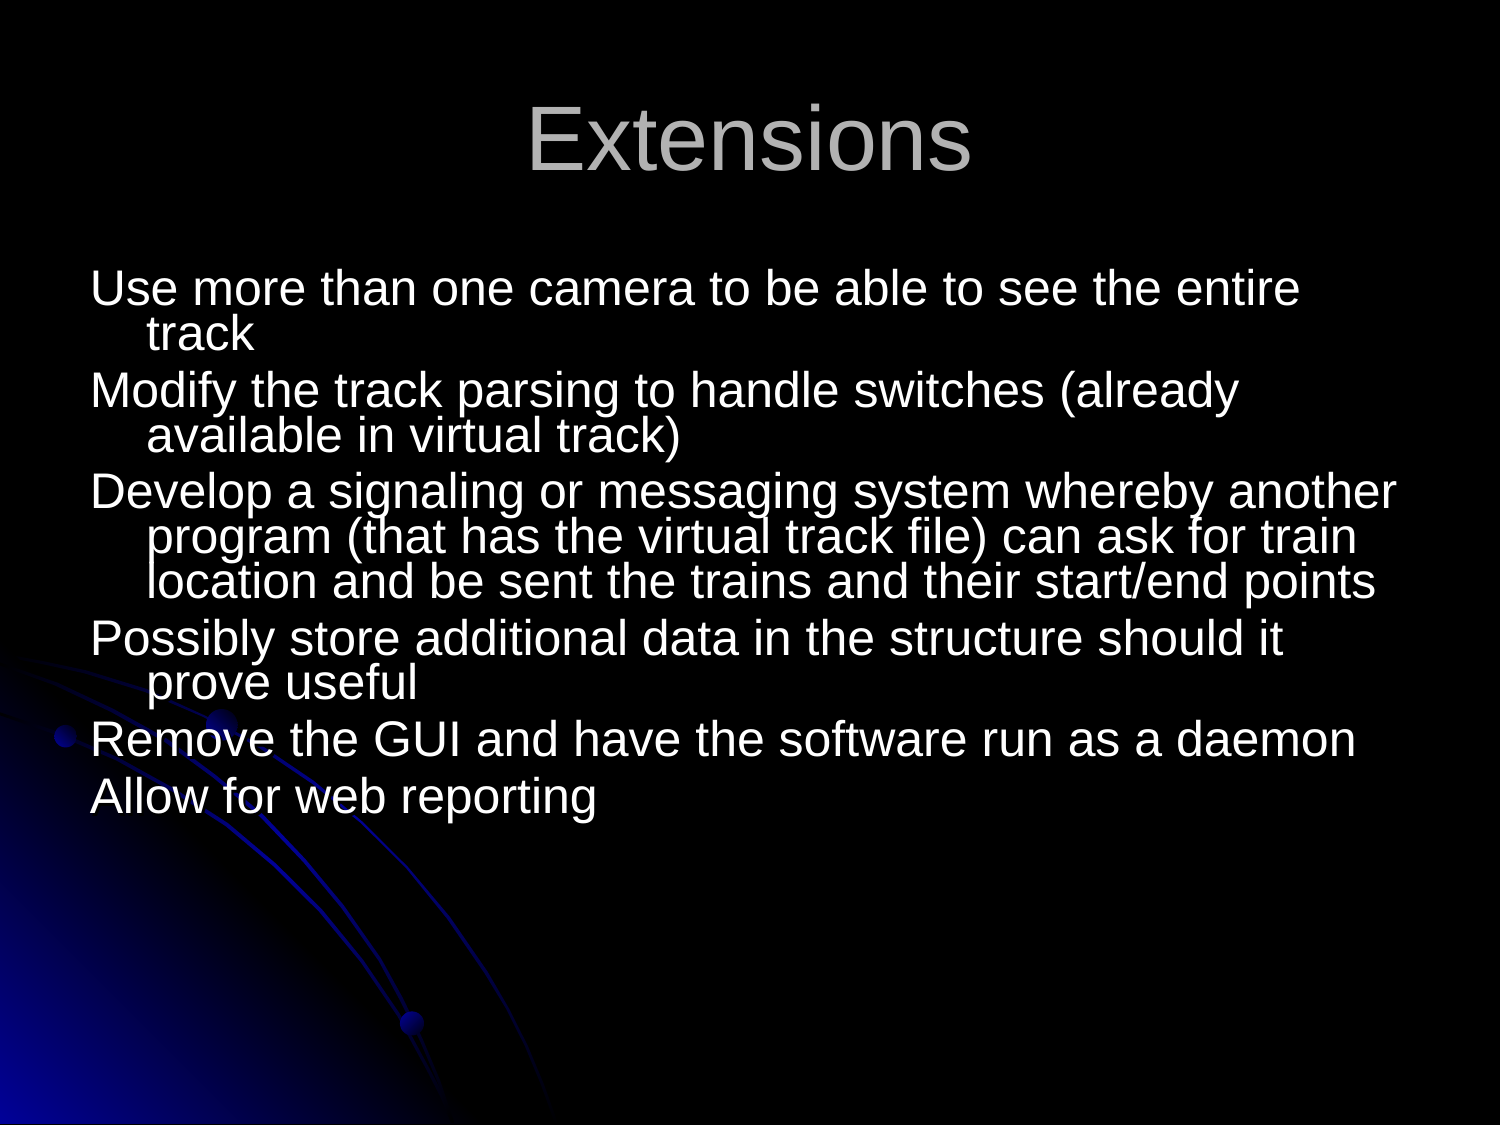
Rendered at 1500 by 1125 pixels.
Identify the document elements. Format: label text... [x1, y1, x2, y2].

list Use more than one camera to be able to see the entire track Modify the track parsing to handle switches (already available in virtual track) Develop a signaling or messaging system whereby another program (that has the virtual track file) can ask for train location and be sent the trains and their start/end points Possibly store additional data in the structure should it prove useful Remove the GUI and have the software run as a daemon Allow for web reporting [75, 262, 1426, 1006]
title Extensions [75, 45, 1426, 233]
